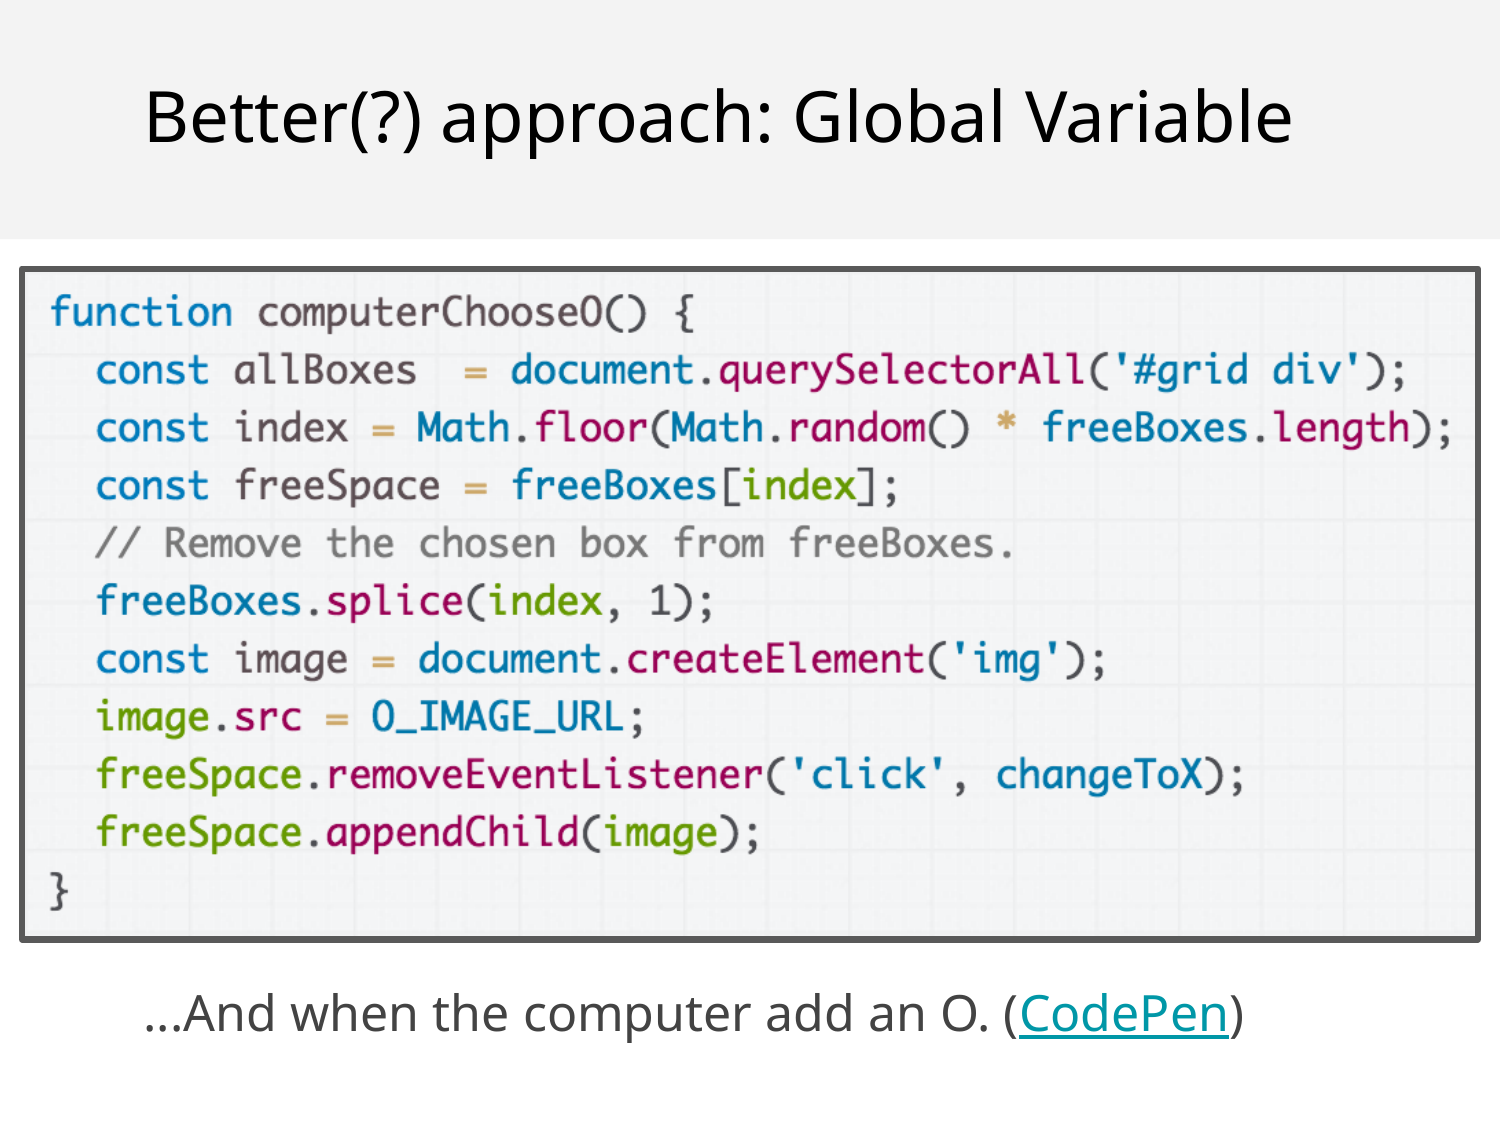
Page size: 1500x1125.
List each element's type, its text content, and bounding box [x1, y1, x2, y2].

list ...And when the computer add an O. (CodePen) [128, 955, 1372, 1125]
title Better(?) approach: Global Variable [128, 56, 1372, 183]
picture [24, 271, 1475, 937]
